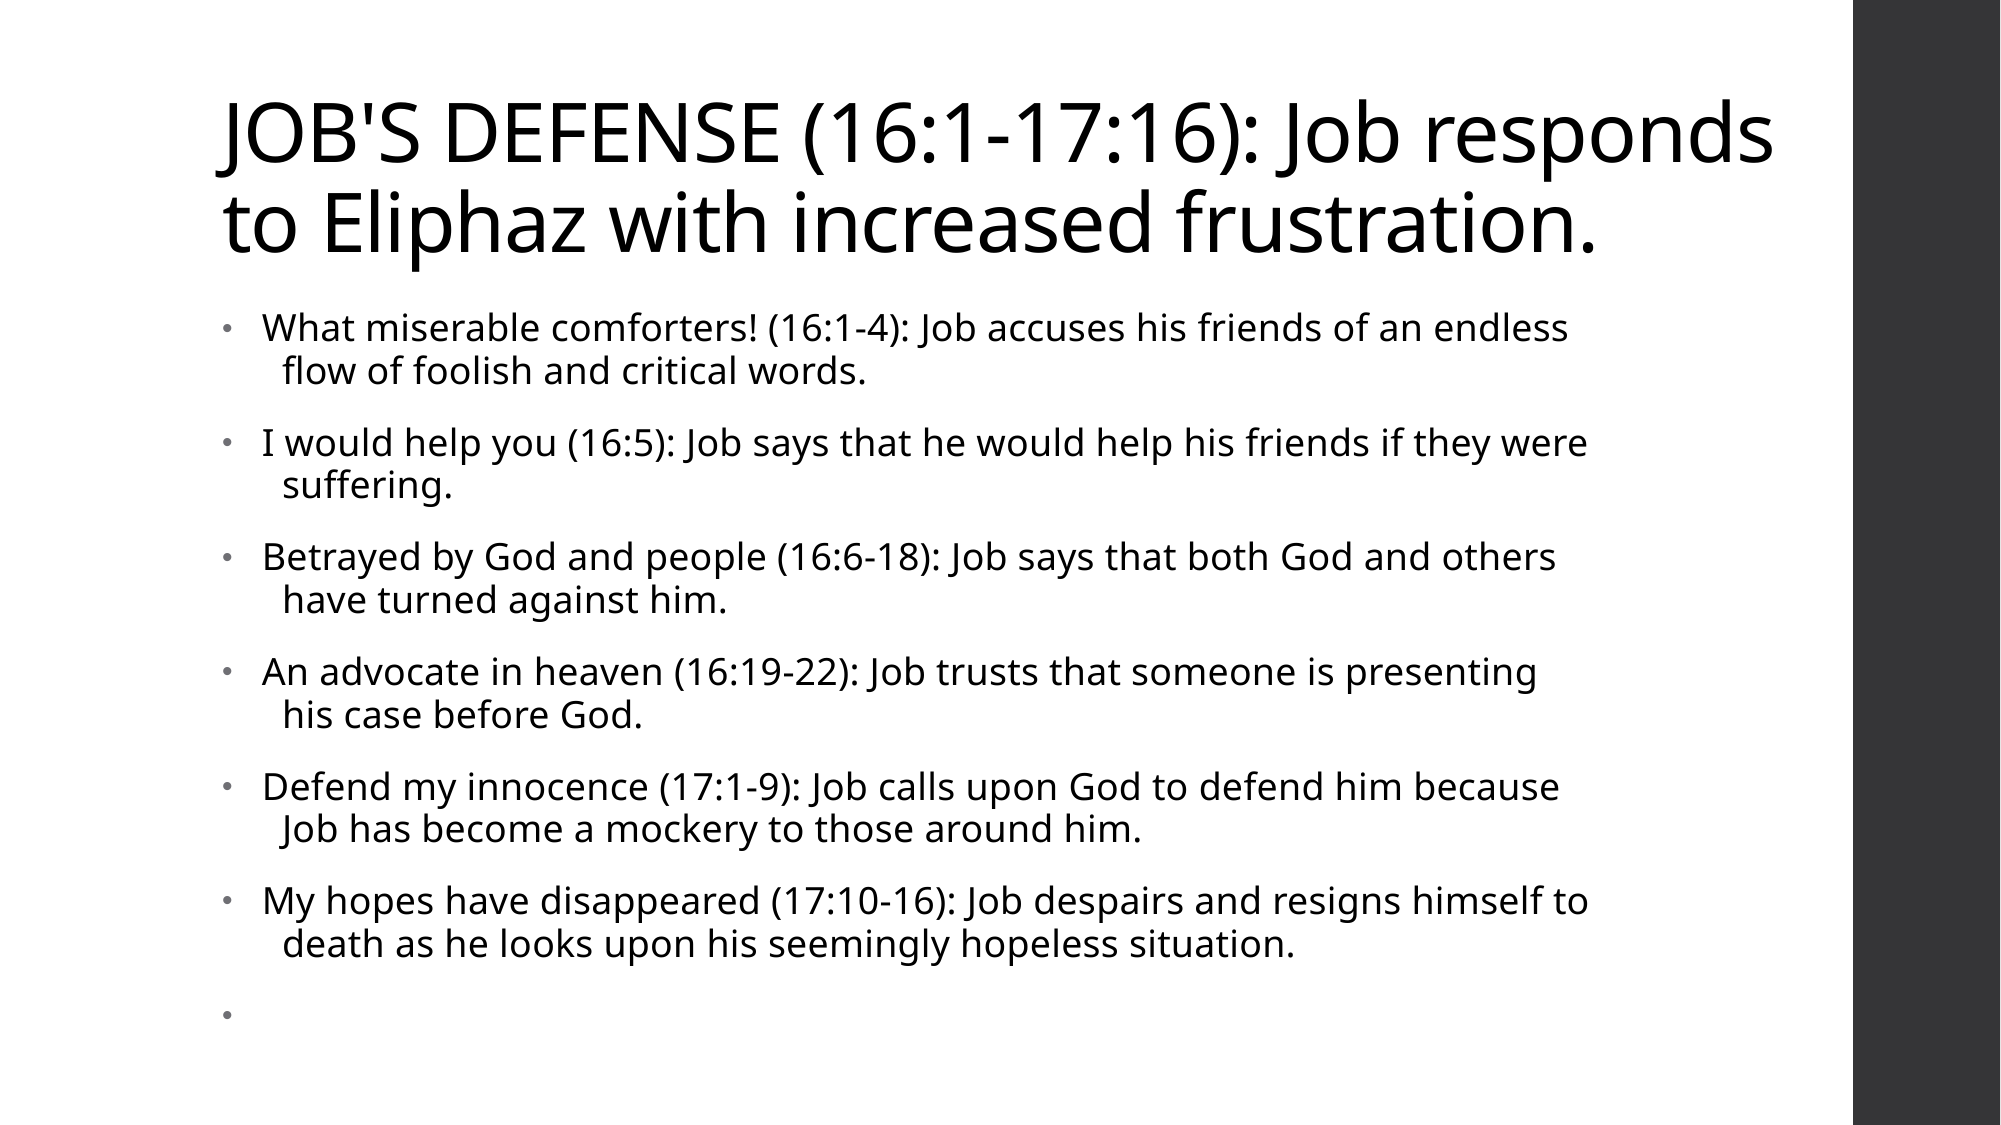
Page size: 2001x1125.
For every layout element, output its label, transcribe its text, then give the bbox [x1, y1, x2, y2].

list What miserable comforters! (16:1-4): Job accuses his friends of an endless flow of foolish and critical words. I would help you (16:5): Job says that he would help his friends if they were suffering. Betrayed by God and people (16:6-18): Job says that both God and others have turned against him. An advocate in heaven (16:19-22): Job trusts that someone is presenting his case before God. Defend my innocence (17:1-9): Job calls upon God to defend him because Job has become a mockery to those around him. My hopes have disappeared (17:10-16): Job despairs and resigns himself to death as he looks upon his seemingly hopeless situation. [206, 299, 1617, 1014]
title JOB'S DEFENSE (16:1-17:16): Job responds to Eliphaz with increased frustration. [206, 60, 1797, 278]
